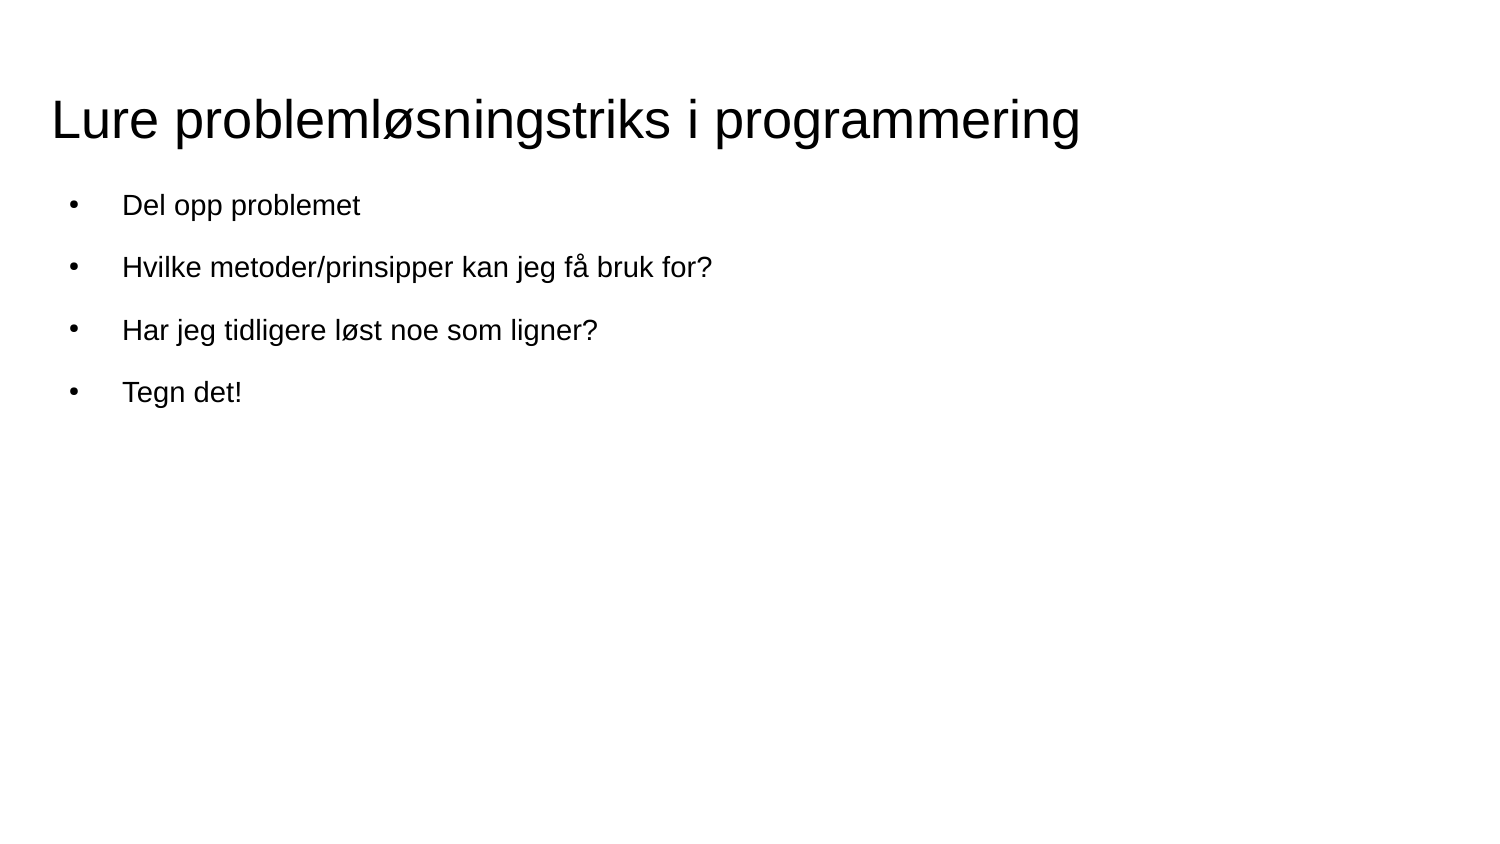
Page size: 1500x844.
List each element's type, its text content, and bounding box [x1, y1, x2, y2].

title Lure problemløsningstriks i programmering [51, 72, 1449, 167]
list Del opp problemet Hvilke metoder/prinsipper kan jeg få bruk for? Har jeg tidligere løst noe som ligner? Tegn det! [51, 189, 1449, 750]
